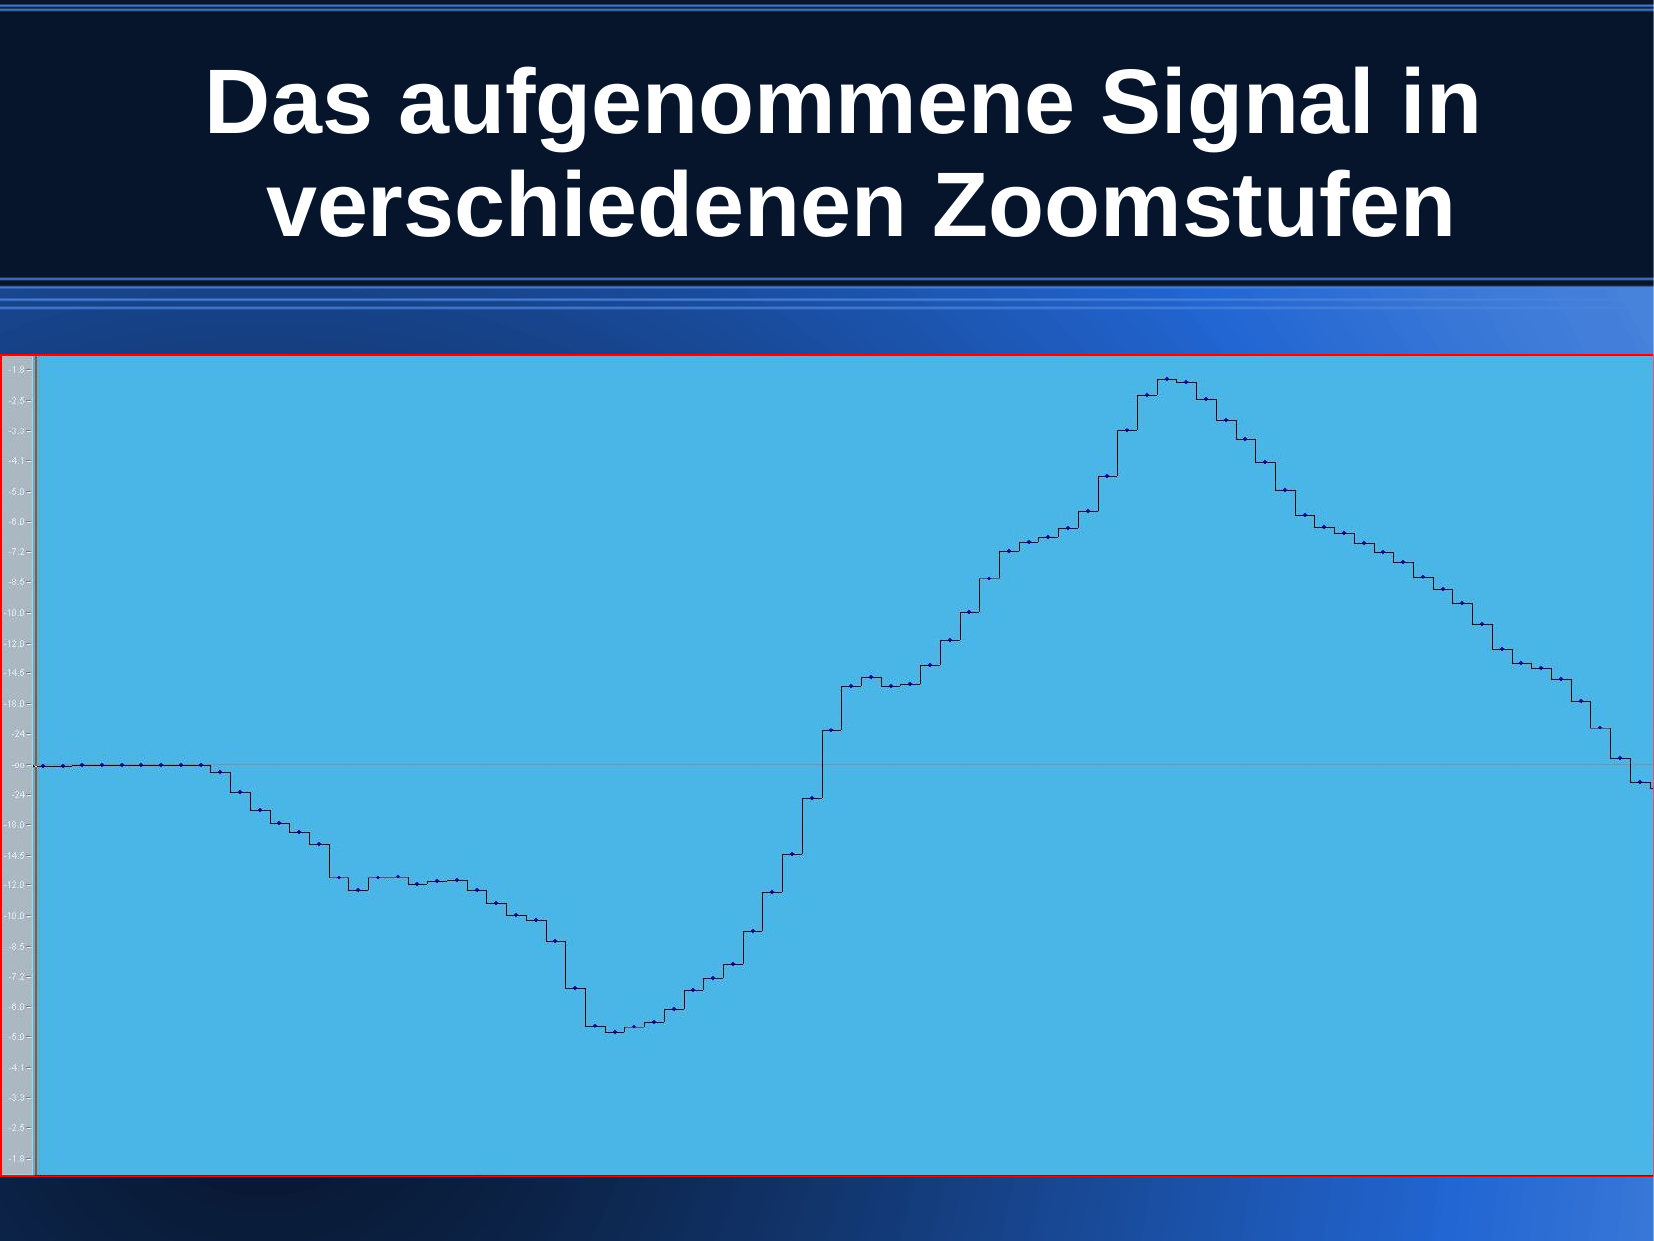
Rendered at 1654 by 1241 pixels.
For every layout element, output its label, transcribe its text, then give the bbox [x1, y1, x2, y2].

picture [0, 0, 1654, 1241]
title Das aufgenommene Signal in verschiedenen Zoomstufen [82, 50, 1571, 256]
